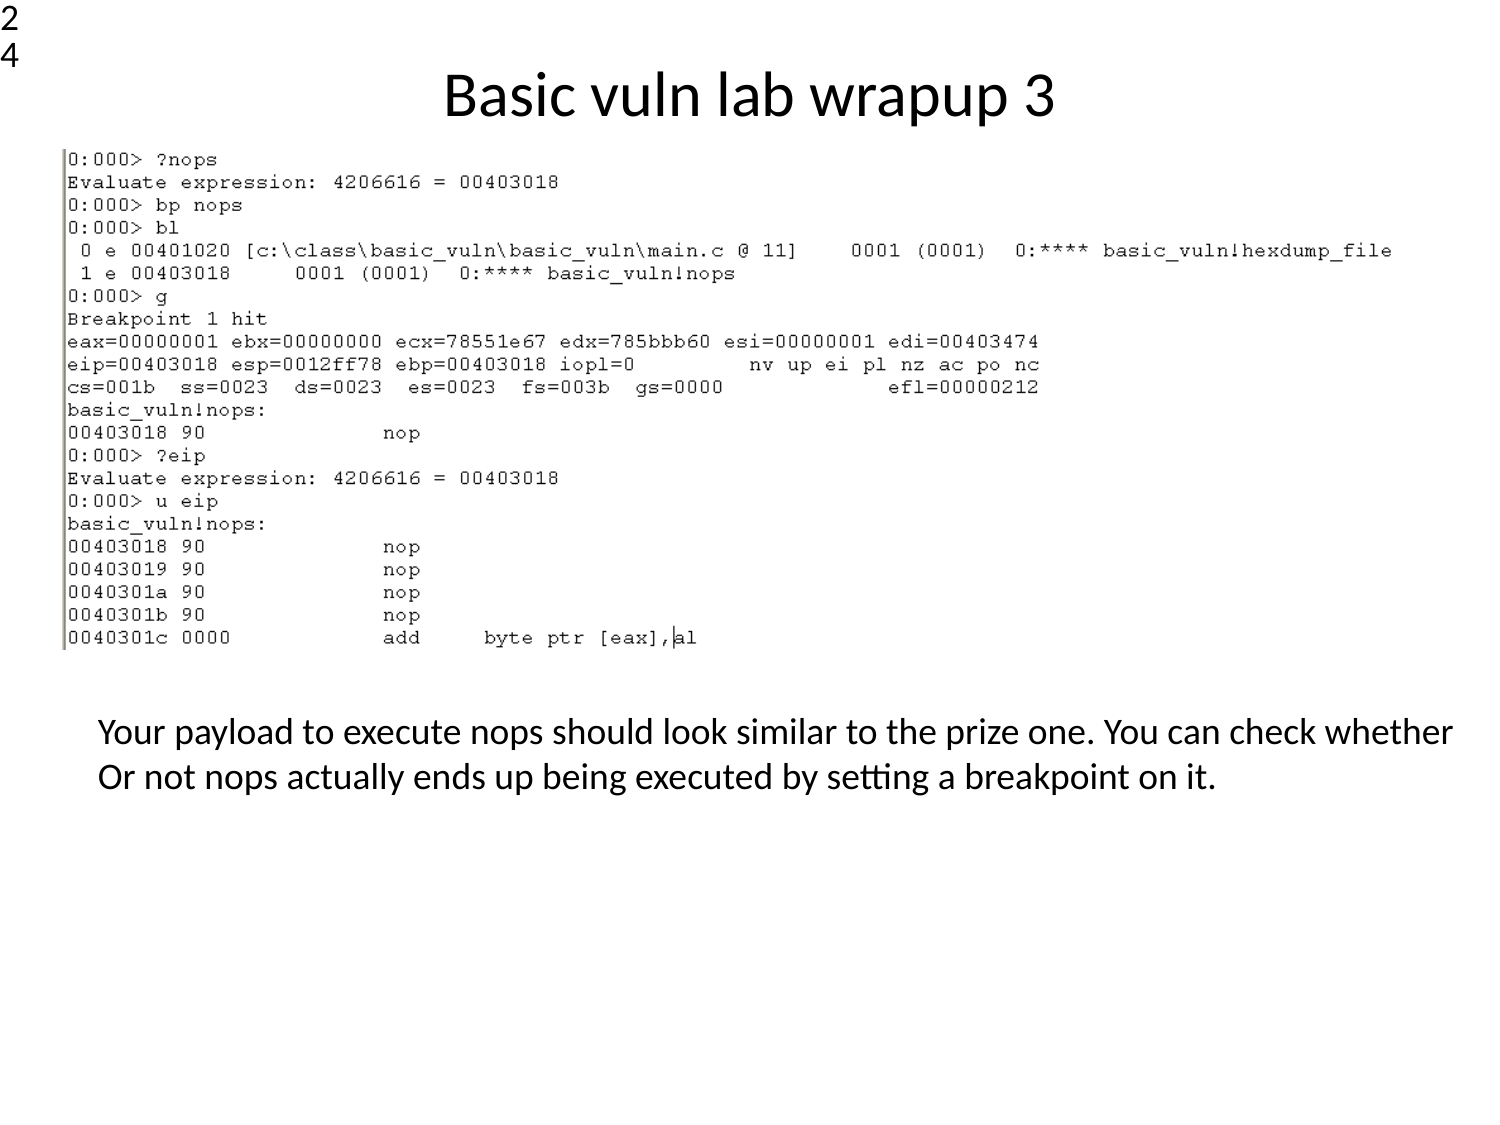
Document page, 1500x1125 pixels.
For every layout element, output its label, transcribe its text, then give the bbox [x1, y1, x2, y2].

text_box Your payload to execute nops should look similar to the prize one. You can check whether Or not nops actually ends up being executed by setting a breakpoint on it. [83, 699, 1479, 805]
picture [62, 149, 1430, 650]
title Basic vuln lab wrapup 3 [75, 45, 1425, 138]
